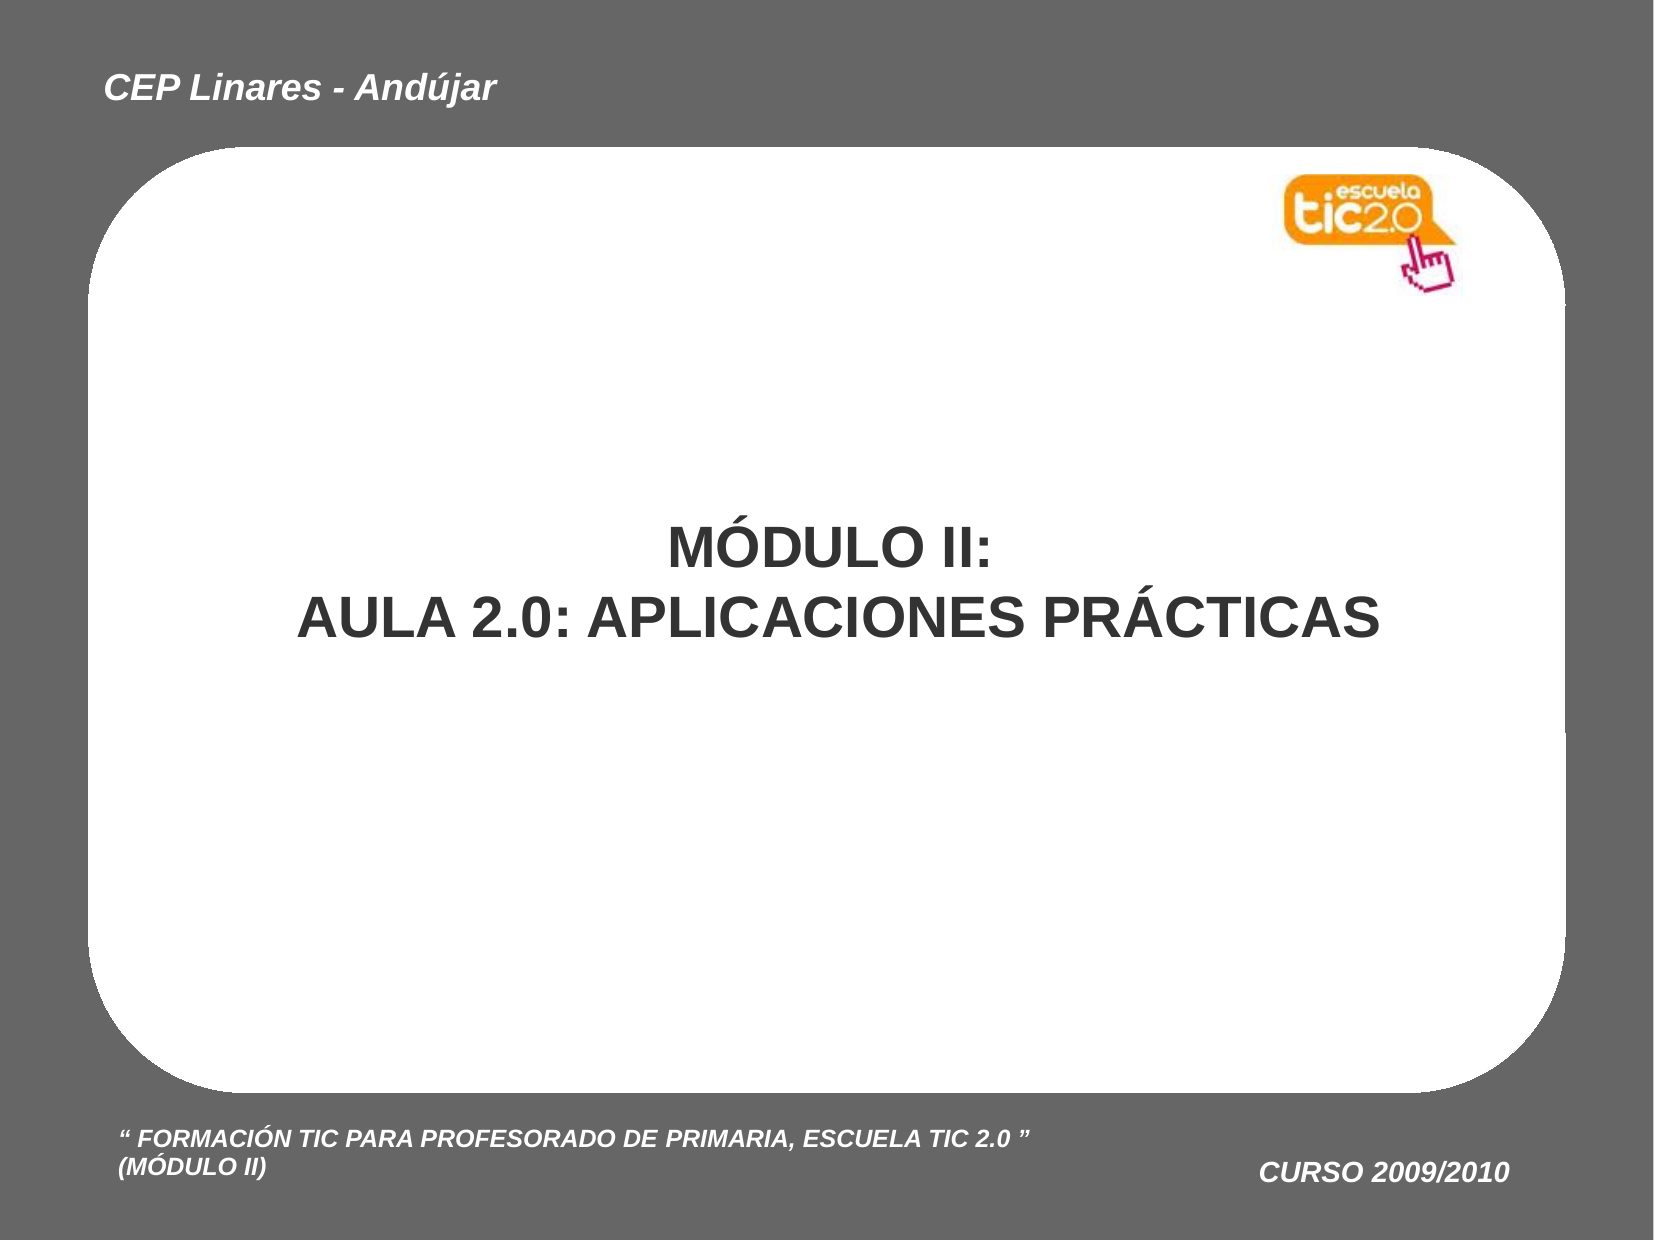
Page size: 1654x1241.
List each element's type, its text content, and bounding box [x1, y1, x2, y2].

title MÓDULO II: AULA 2.0: APLICACIONES PRÁCTICAS [201, 501, 1477, 739]
picture [1272, 174, 1463, 296]
